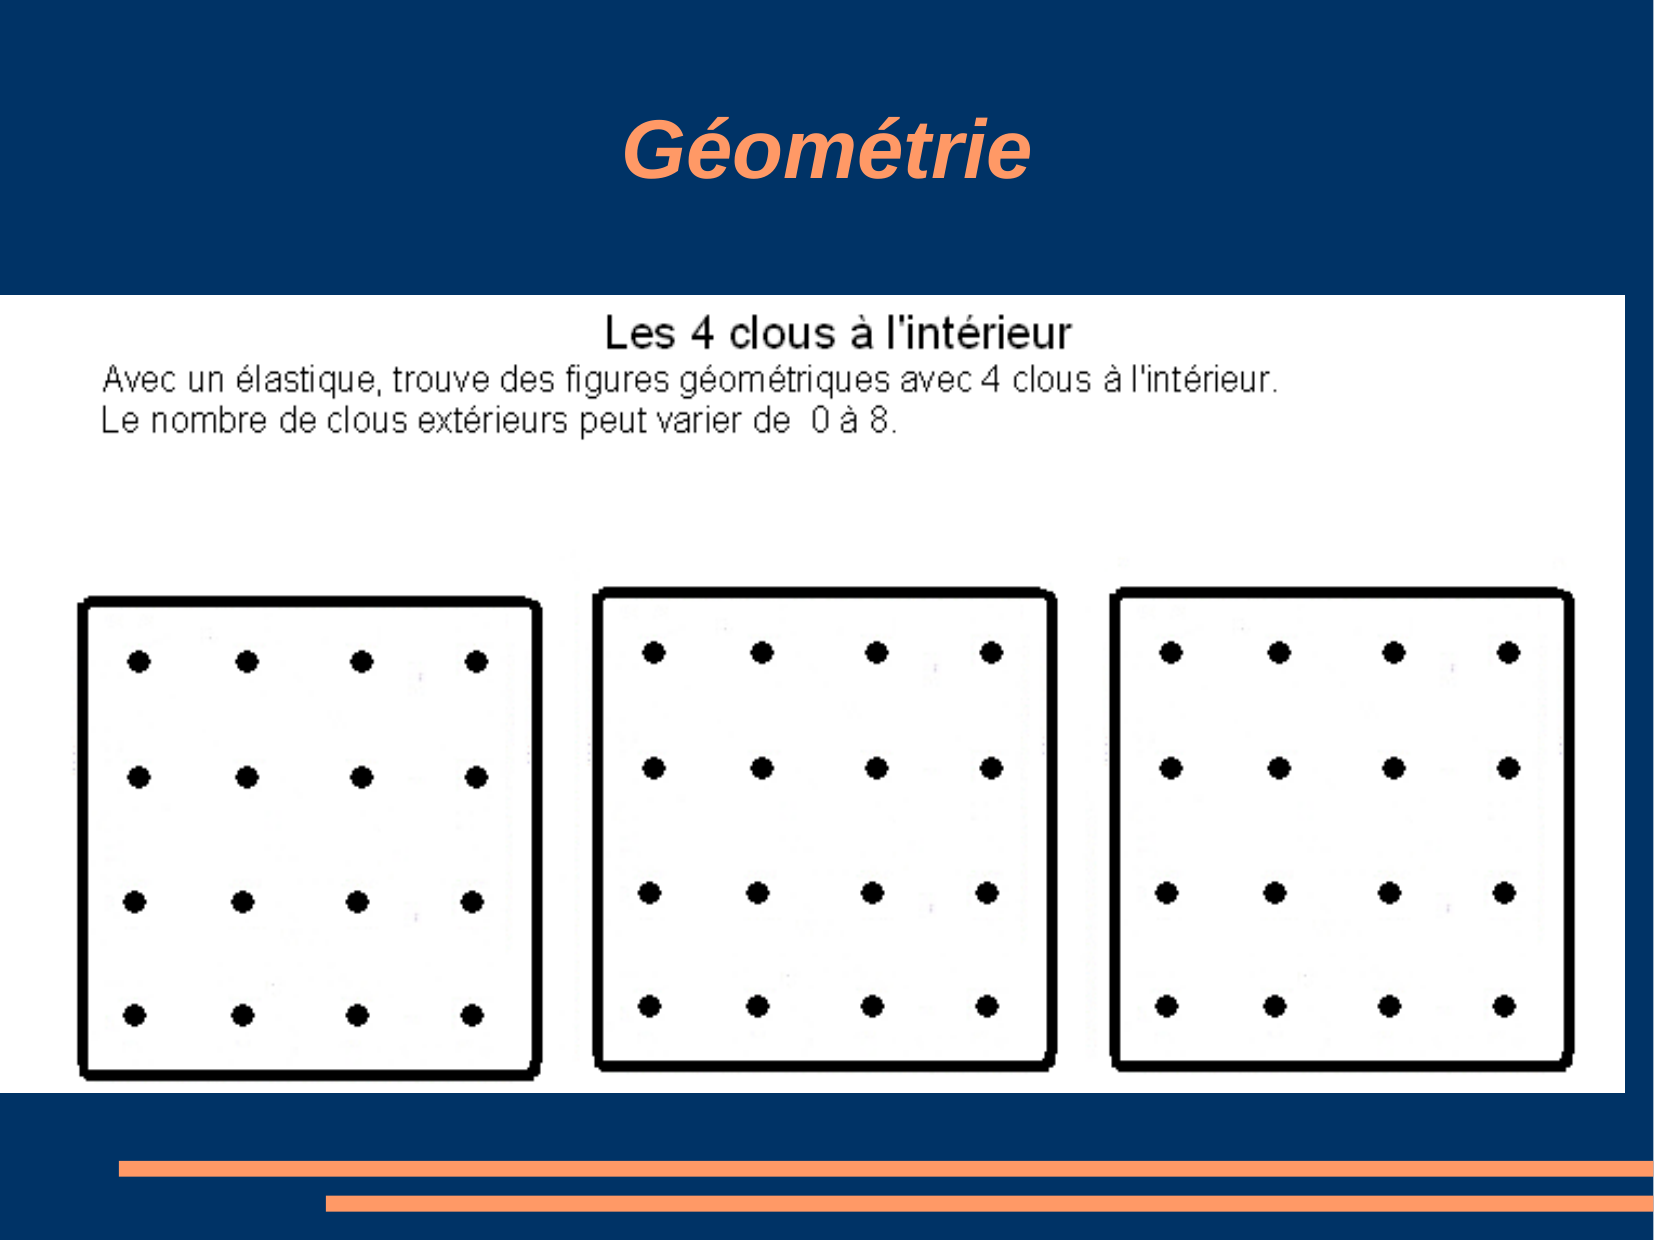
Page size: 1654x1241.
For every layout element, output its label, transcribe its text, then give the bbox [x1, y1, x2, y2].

picture [0, 295, 1625, 1093]
title Géométrie [121, 46, 1534, 254]
